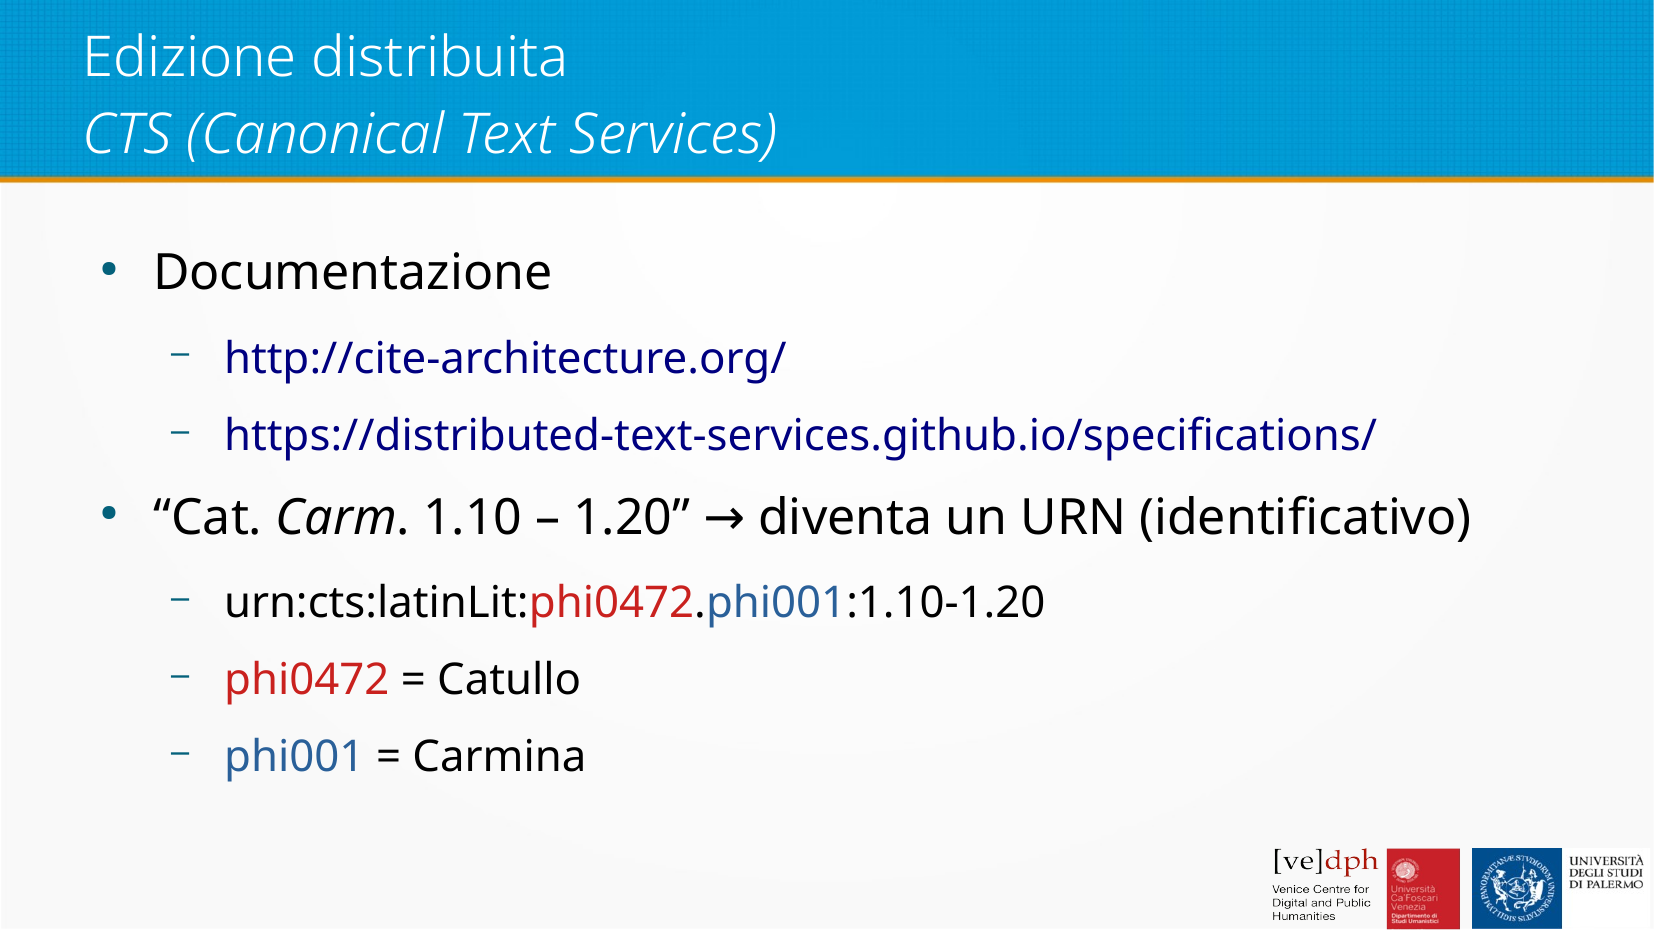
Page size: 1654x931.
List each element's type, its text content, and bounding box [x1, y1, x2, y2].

list Documentazione http://cite-architecture.org/ https://distributed-text-services.github.io/specifications/ “Cat. Carm. 1.10 – 1.20” → diventa un URN (identificativo) urn:cts:latinLit:phi0472.phi001:1.10-1.20 phi0472 = Catullo phi001 = Carmina [82, 236, 1563, 811]
picture [0, 175, 1654, 931]
title Edizione distribuita CTS (Canonical Text Services) [82, 14, 1571, 171]
